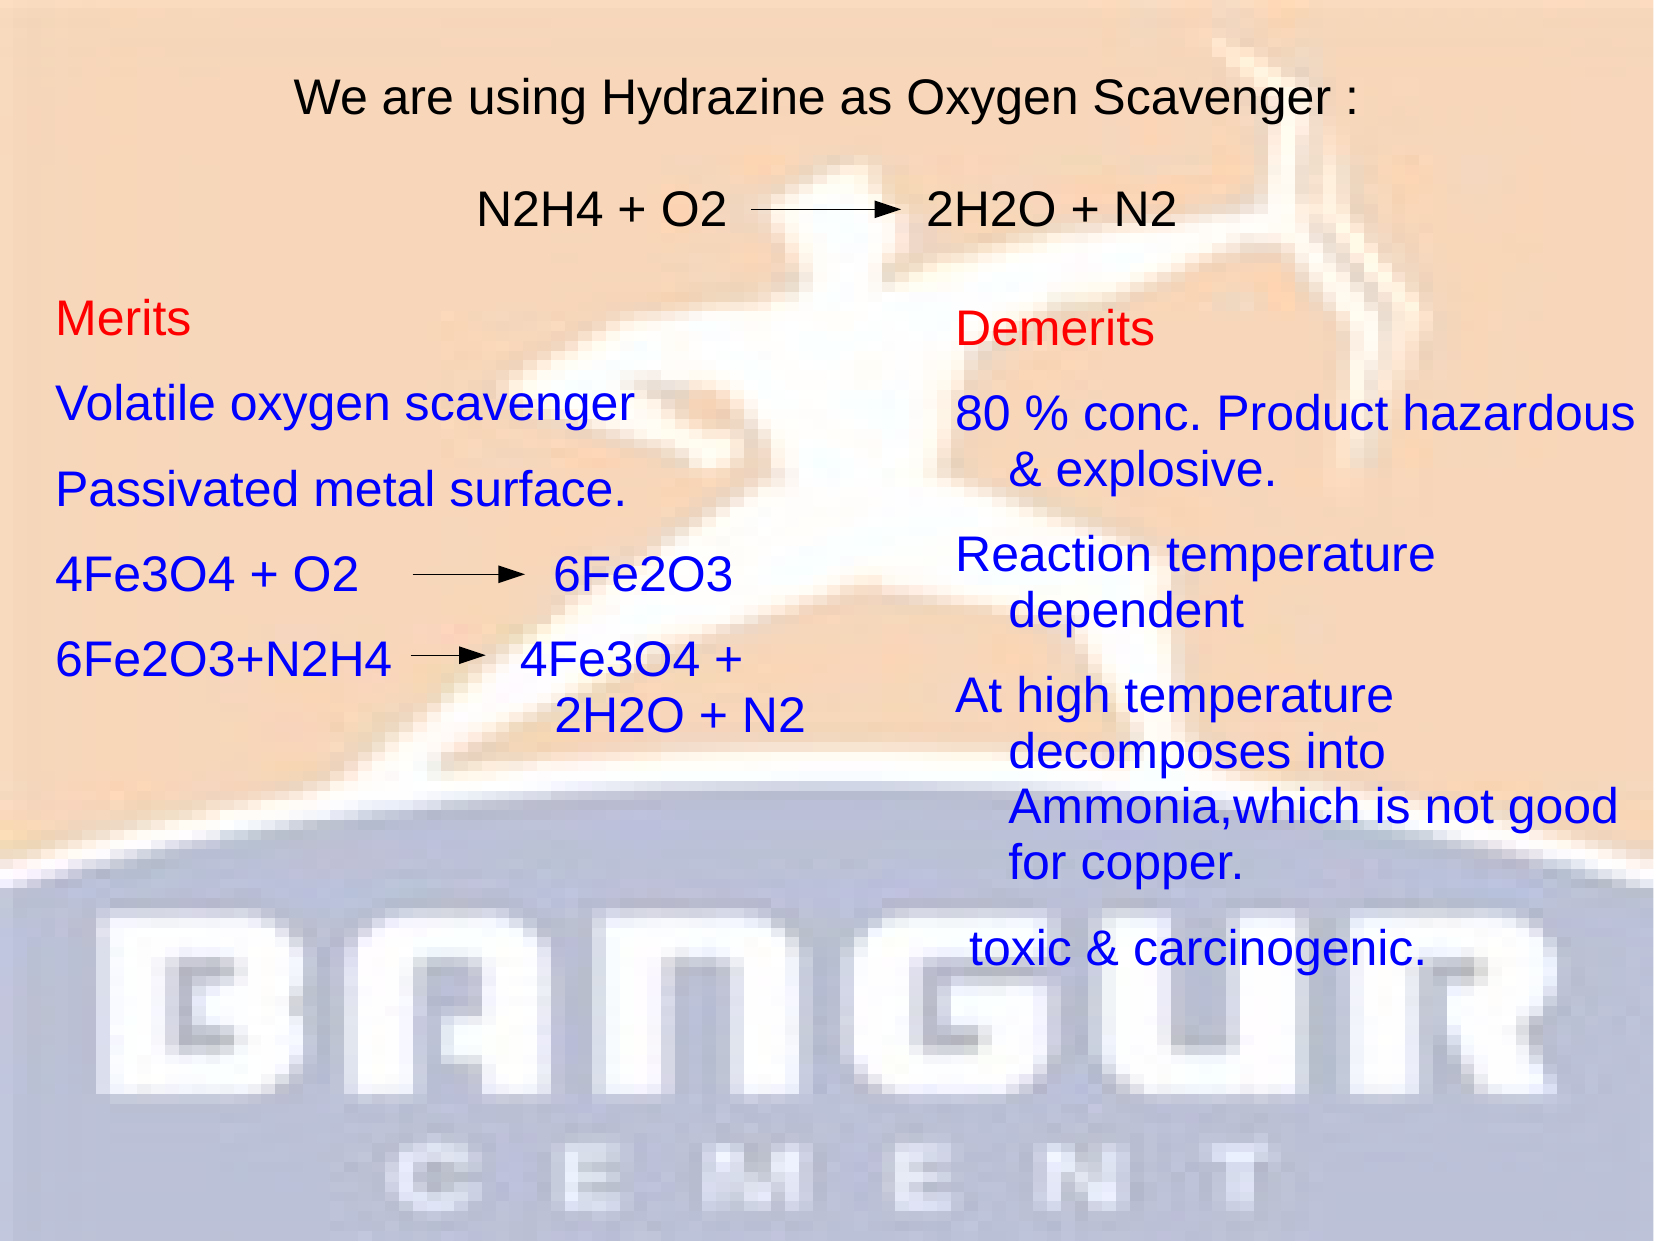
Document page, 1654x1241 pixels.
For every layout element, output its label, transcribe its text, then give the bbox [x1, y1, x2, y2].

list Demerits 80 % conc. Product hazardous & explosive. Reaction temperature dependent At high temperature decomposes into Ammonia,which is not good for copper. toxic & carcinogenic. [937, 300, 1654, 1104]
list Merits Volatile oxygen scavenger Passivated metal surface. 4Fe3O4 + O2 6Fe2O3 6Fe2O3+N2H4 4Fe3O4 + 2H2O + N2 [37, 290, 863, 1094]
picture [0, 0, 1654, 1241]
title We are using Hydrazine as Oxygen Scavenger : N2H4 + O2 2H2O + N2 [82, 56, 1571, 250]
